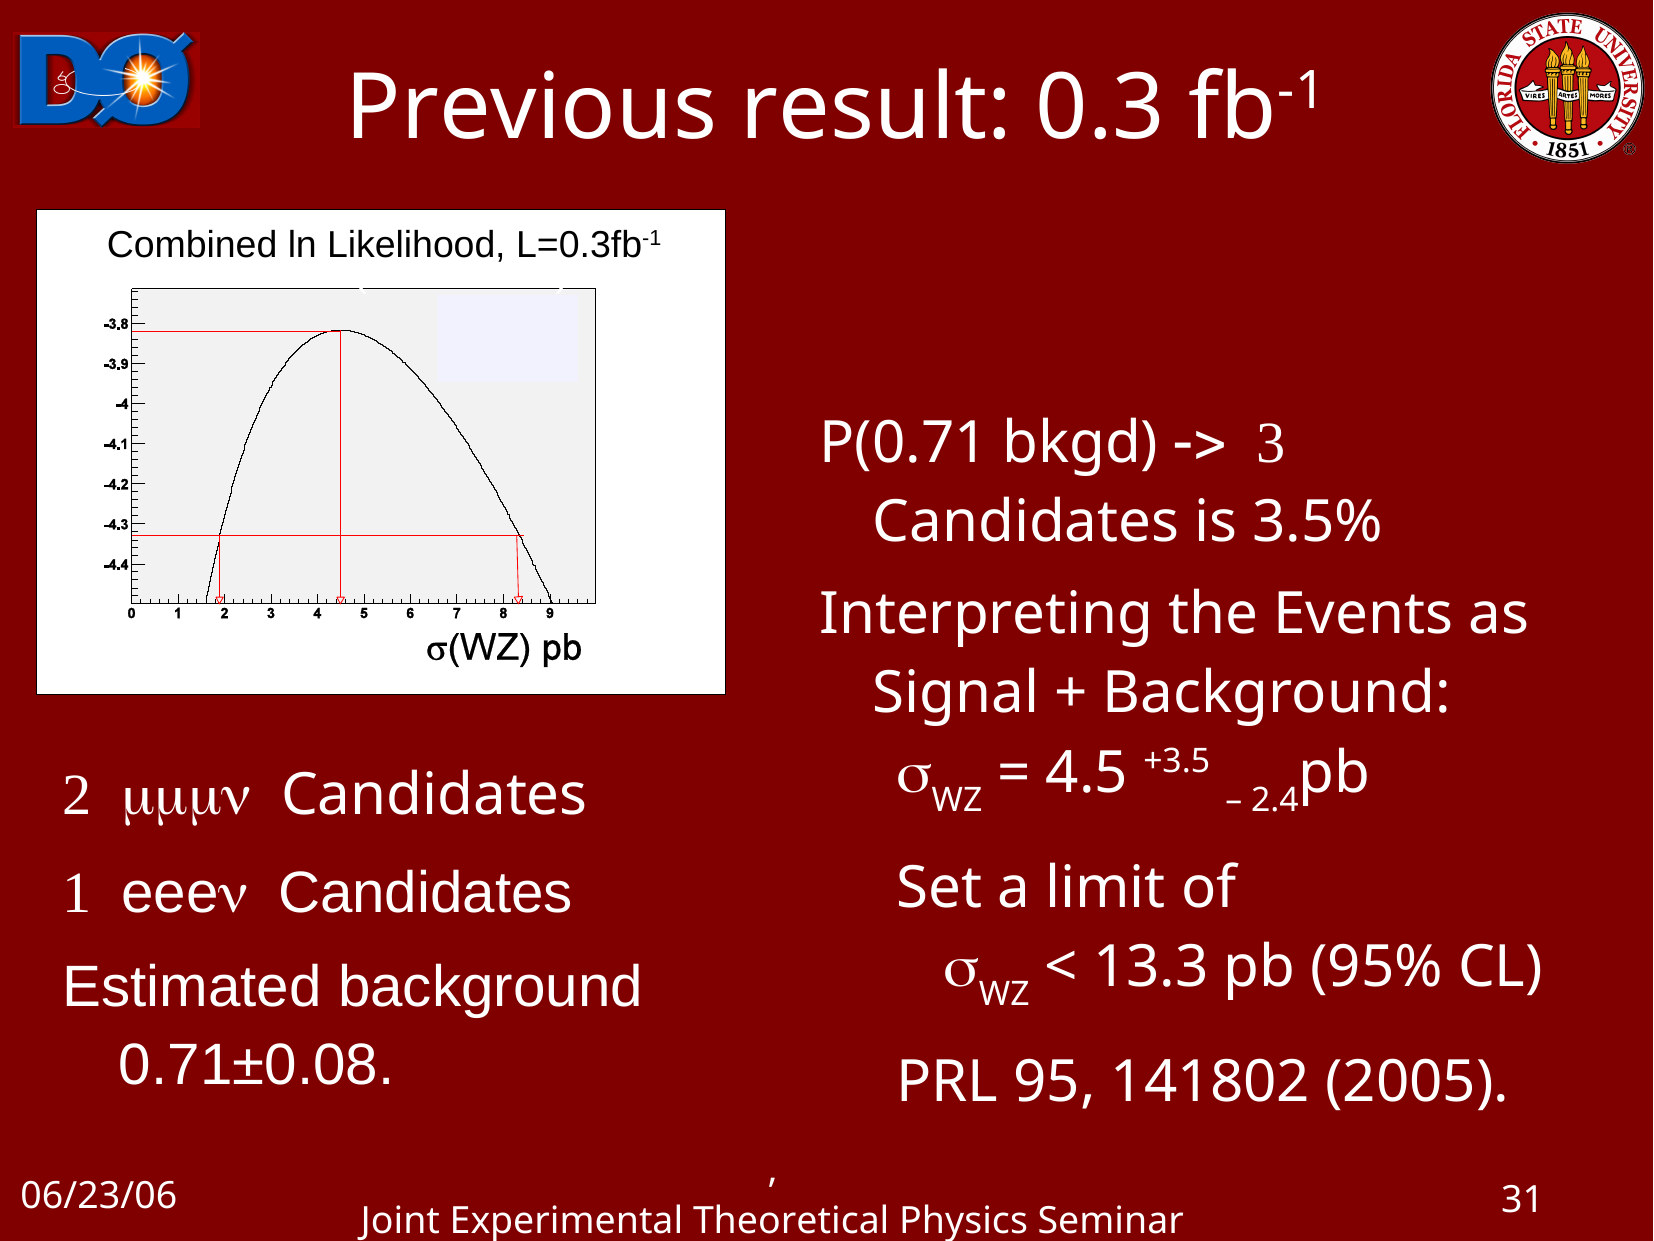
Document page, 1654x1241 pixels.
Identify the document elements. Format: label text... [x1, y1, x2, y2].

text_box Combined ln Likelihood, L=0.3fb-1 [92, 216, 722, 275]
picture [13, 32, 196, 128]
picture [72, 248, 655, 669]
text_box Candidates eeeCandidates Estimated background 0.71±0.08. [47, 728, 741, 1099]
picture [1489, 11, 1646, 165]
text_box Combined Ln(Likelihood) [101, 275, 563, 306]
text_box [36, 209, 726, 695]
list P(0.71 bkgd)  Candidates is 3.5% Interpreting the Events as Signal + Background: sWZ = 4.5 +3.5 – 2.4pb Set a limit of sWZ < 13.3 pb (95% CL) PRL 95, 141802 (2005). [786, 392, 1560, 1052]
title Previous result: 0.3 fb-1 [196, 0, 1475, 208]
